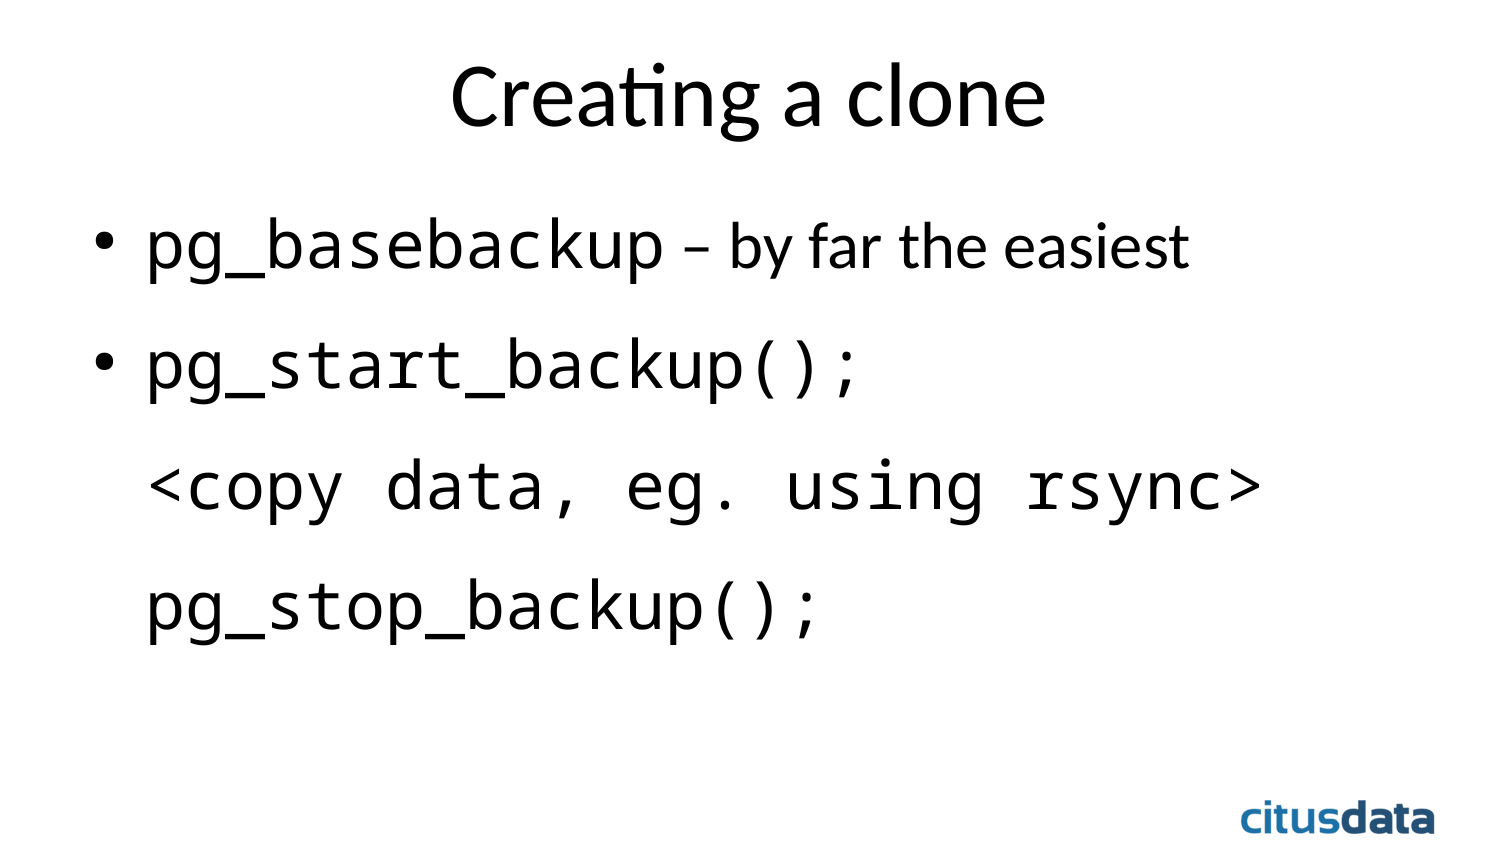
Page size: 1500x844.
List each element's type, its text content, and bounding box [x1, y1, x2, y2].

list pg_basebackup – by far the easiest pg_start_backup(); <copy data, eg. using rsync> pg_stop_backup(); [75, 197, 1425, 687]
title Creating a clone [75, 33, 1425, 175]
picture [1237, 795, 1439, 837]
